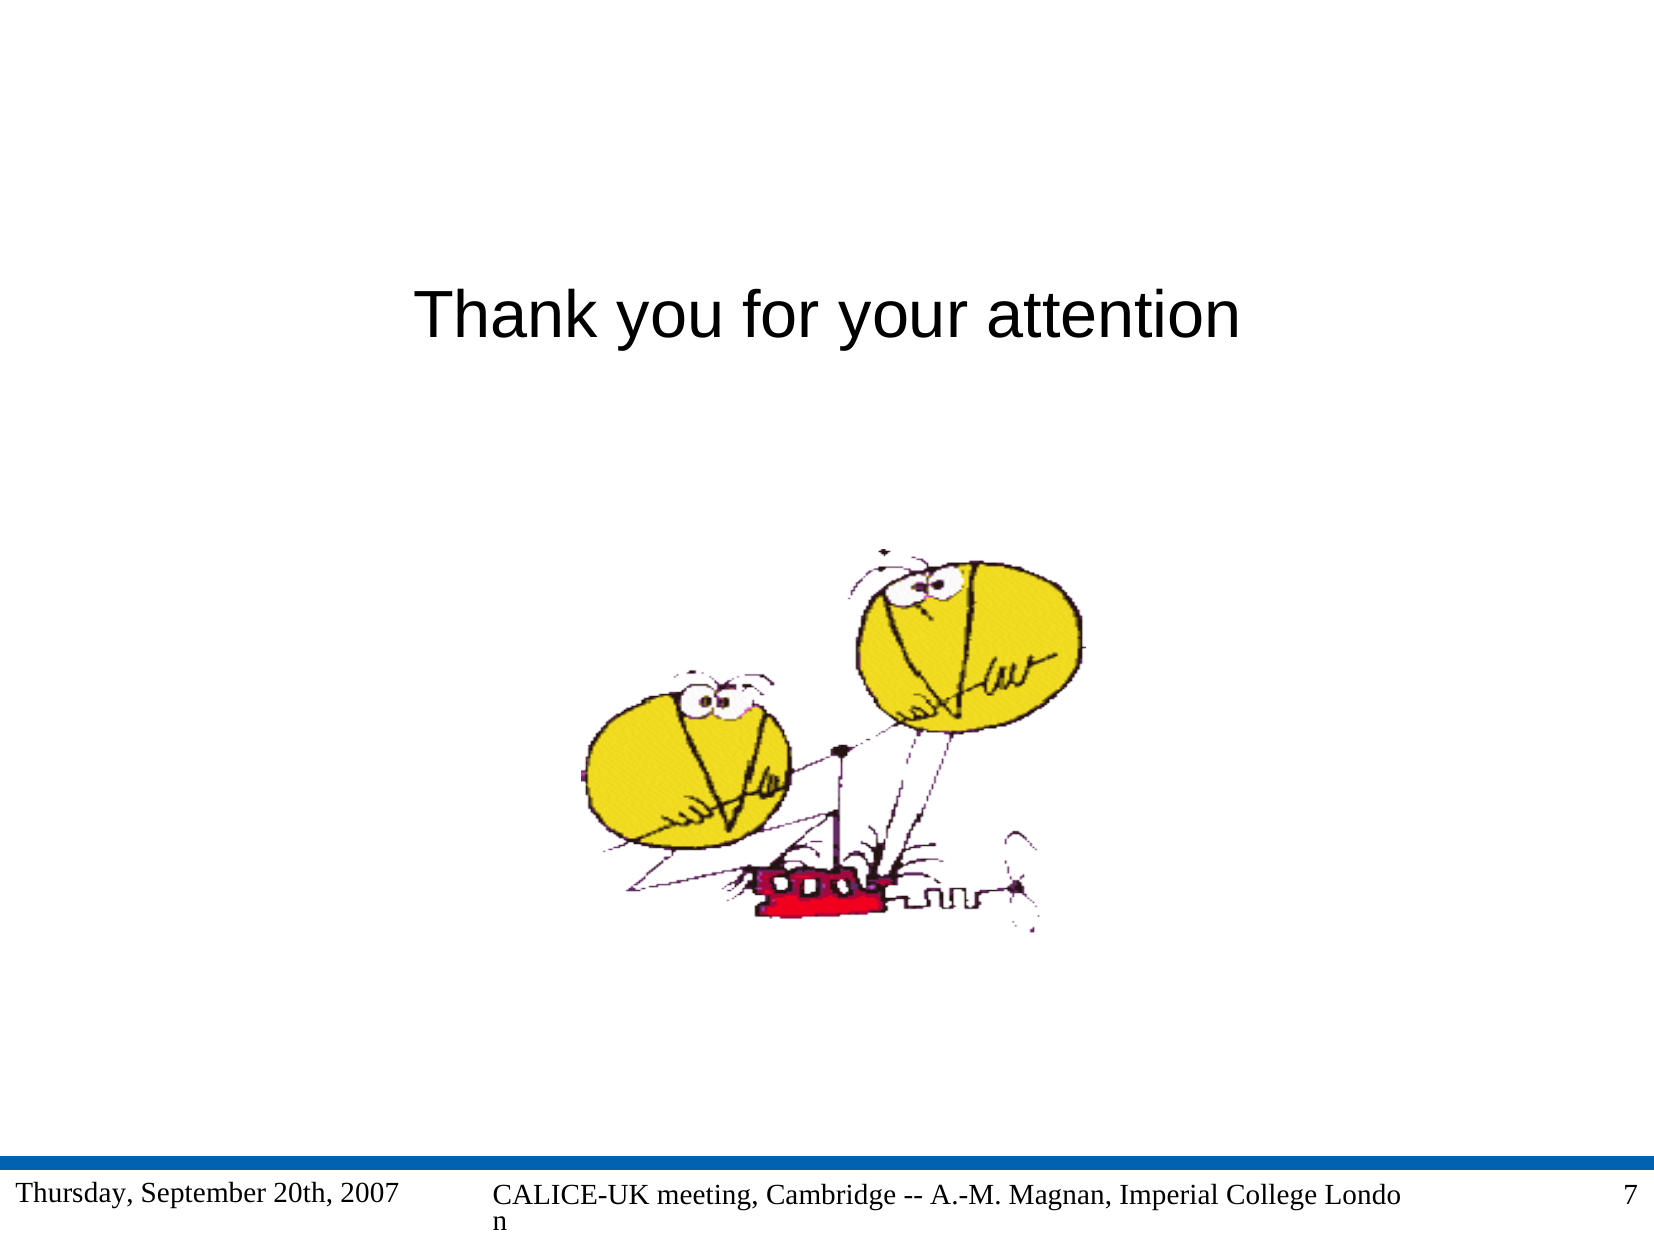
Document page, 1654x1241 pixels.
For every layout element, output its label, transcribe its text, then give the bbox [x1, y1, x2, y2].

title Thank you for your attention [121, 252, 1534, 376]
picture [581, 549, 1086, 941]
